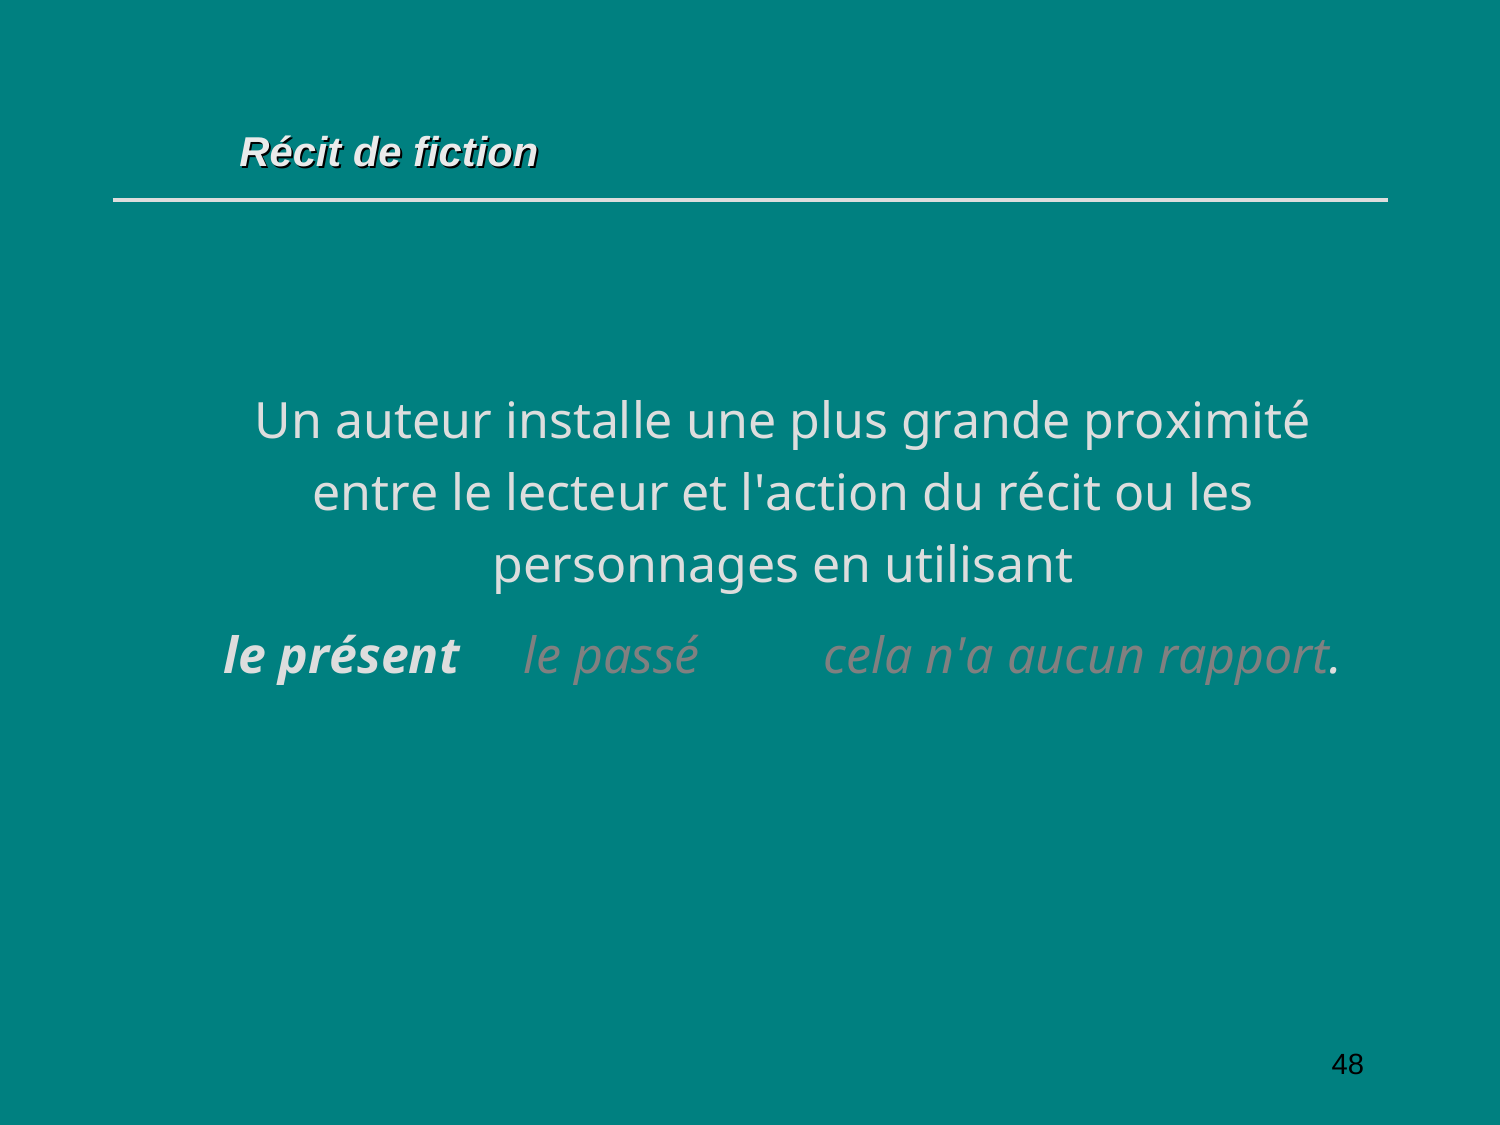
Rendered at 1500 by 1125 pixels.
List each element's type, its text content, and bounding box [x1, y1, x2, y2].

text_box Un auteur installe une plus grande proximité entre le lecteur et l'action du récit ou les personnages en utilisant le présent le passé cela n'a aucun rapport. [182, 368, 1384, 692]
text_box Récit de fiction [224, 116, 554, 183]
